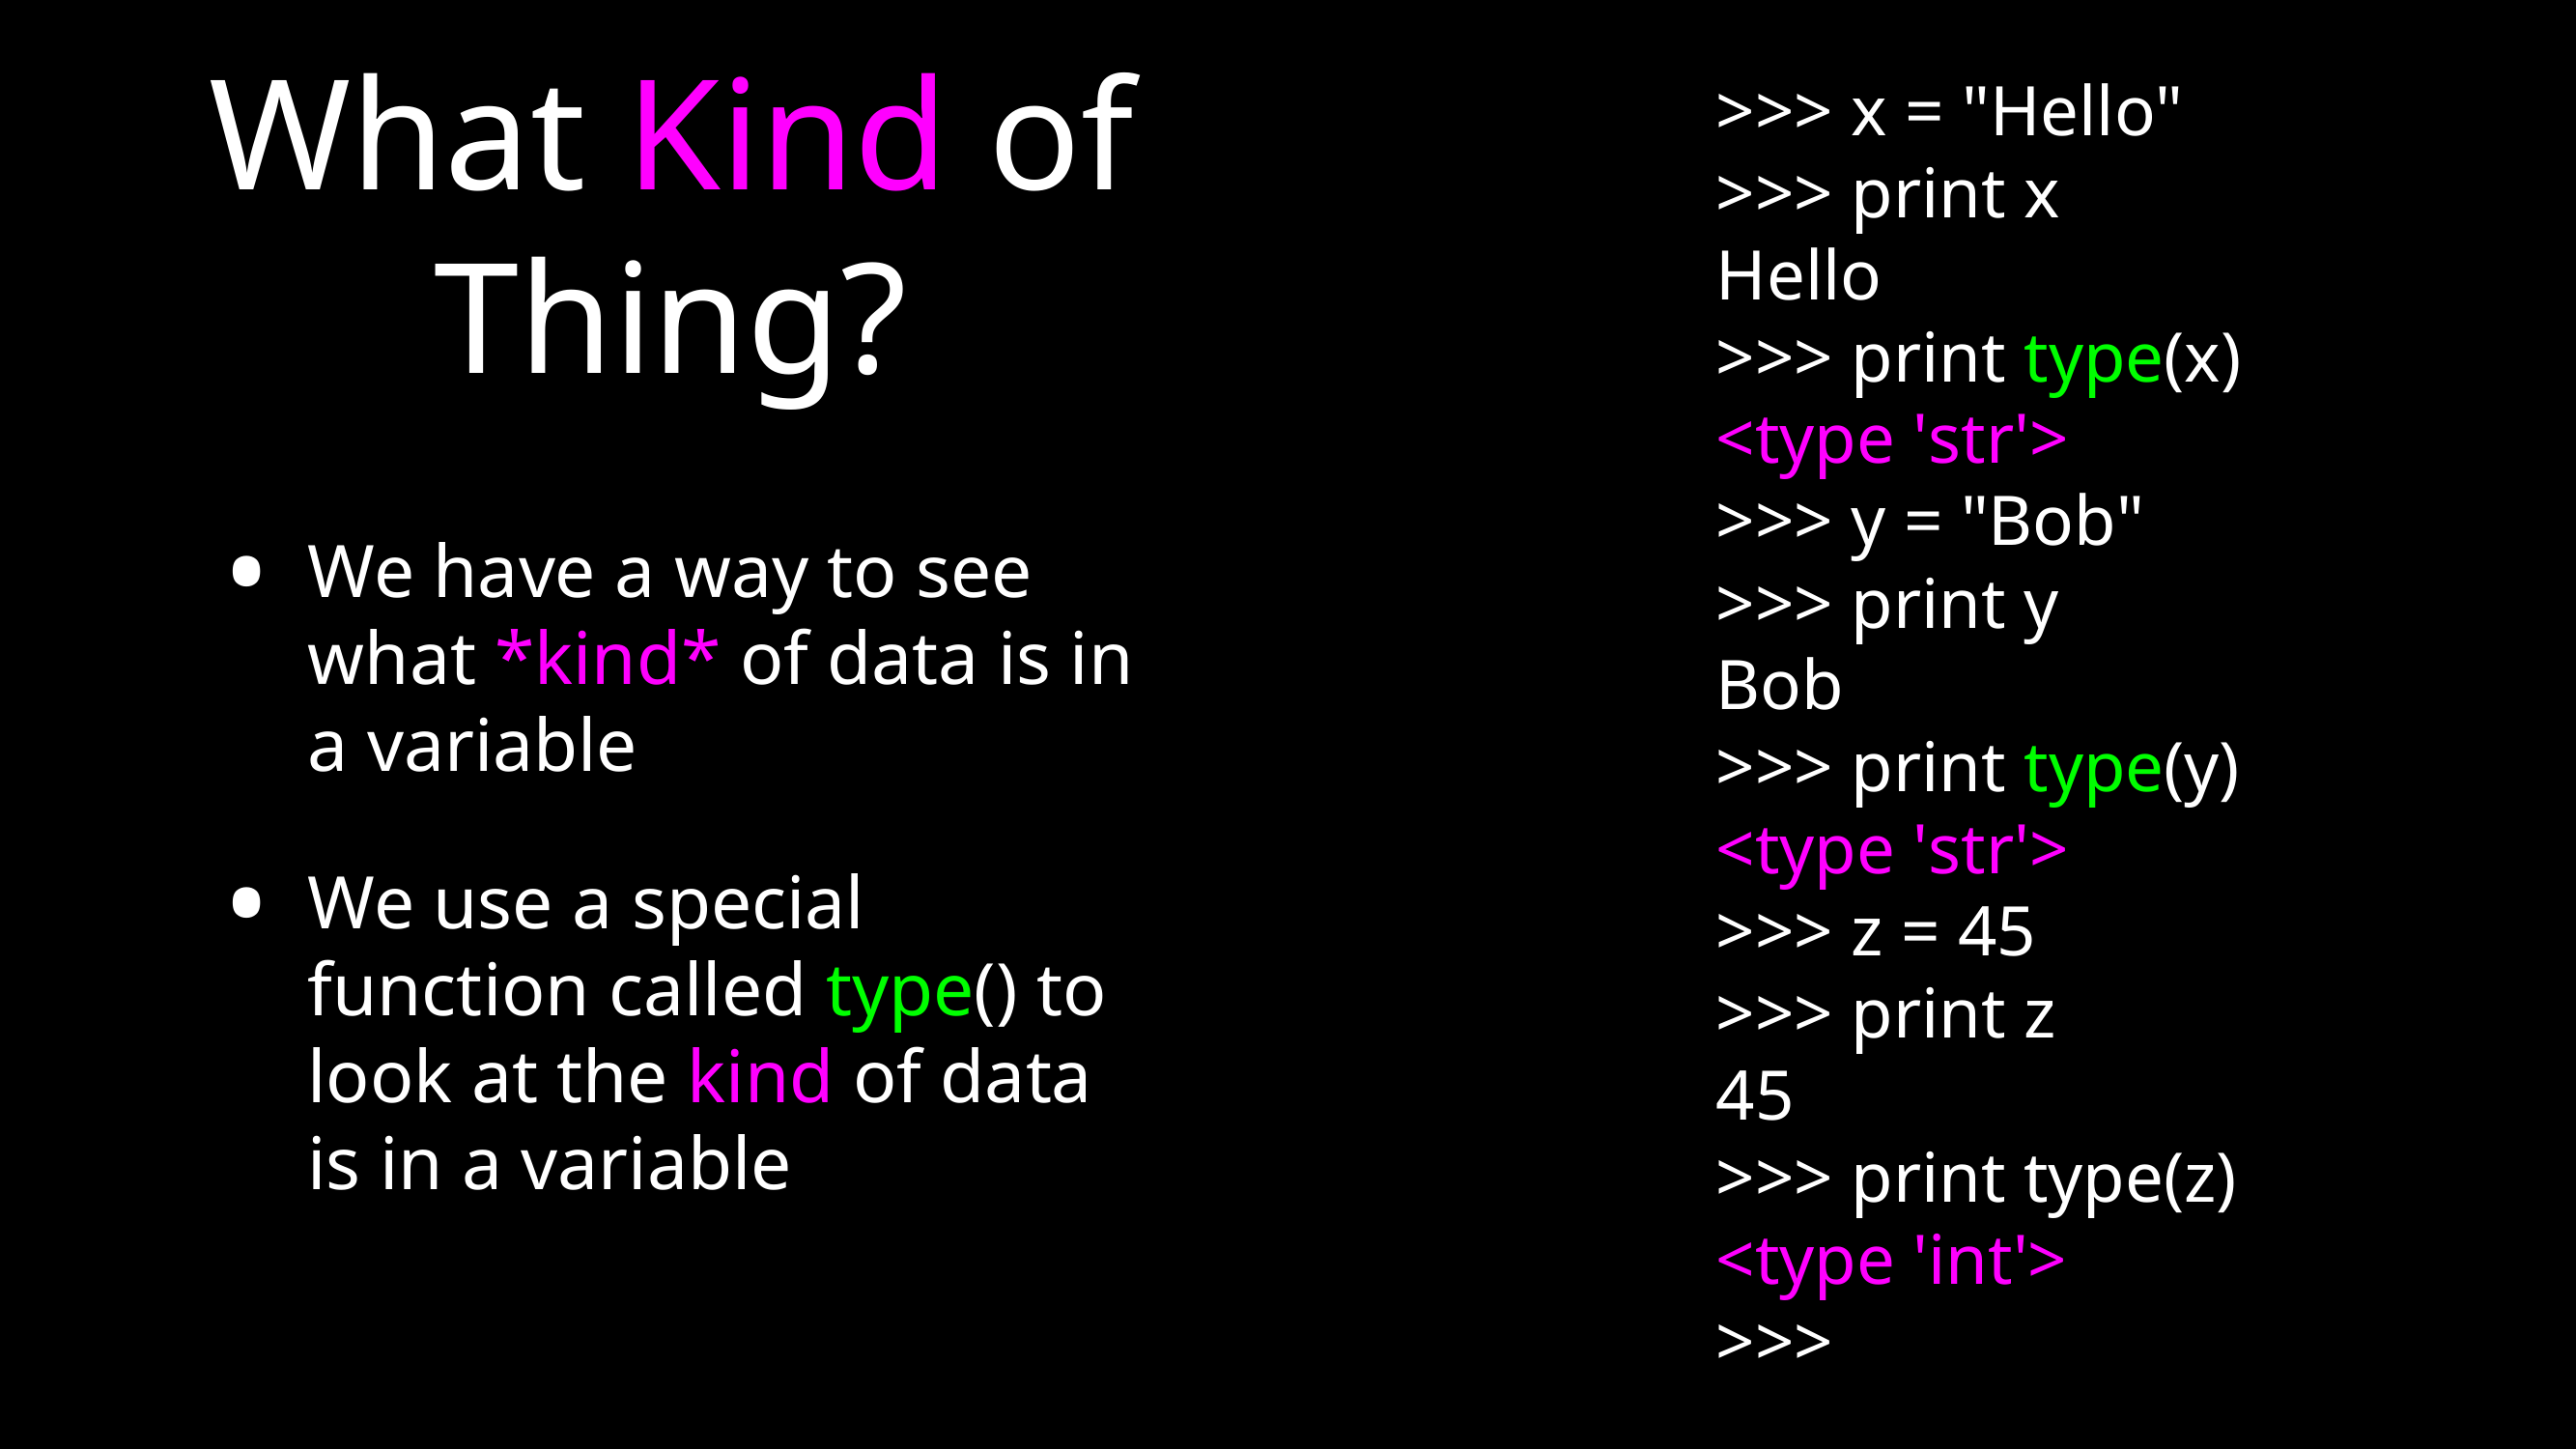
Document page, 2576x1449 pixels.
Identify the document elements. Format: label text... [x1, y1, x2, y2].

list We have a way to see what *kind* of data is in a variable We use a special function called type() to look at the kind of data is in a variable [183, 412, 1146, 1317]
title What Kind of Thing? [183, 30, 1160, 411]
text_box >>> x = "Hello" >>> print x Hello >>> print type(x) <type 'str'> >>> y = "Bob" >>> print y Bob >>> print type(y) <type 'str'> >>> z = 45 >>> print z 45 >>> print type(z) <type 'int'> >>> [1715, 67, 2242, 1380]
